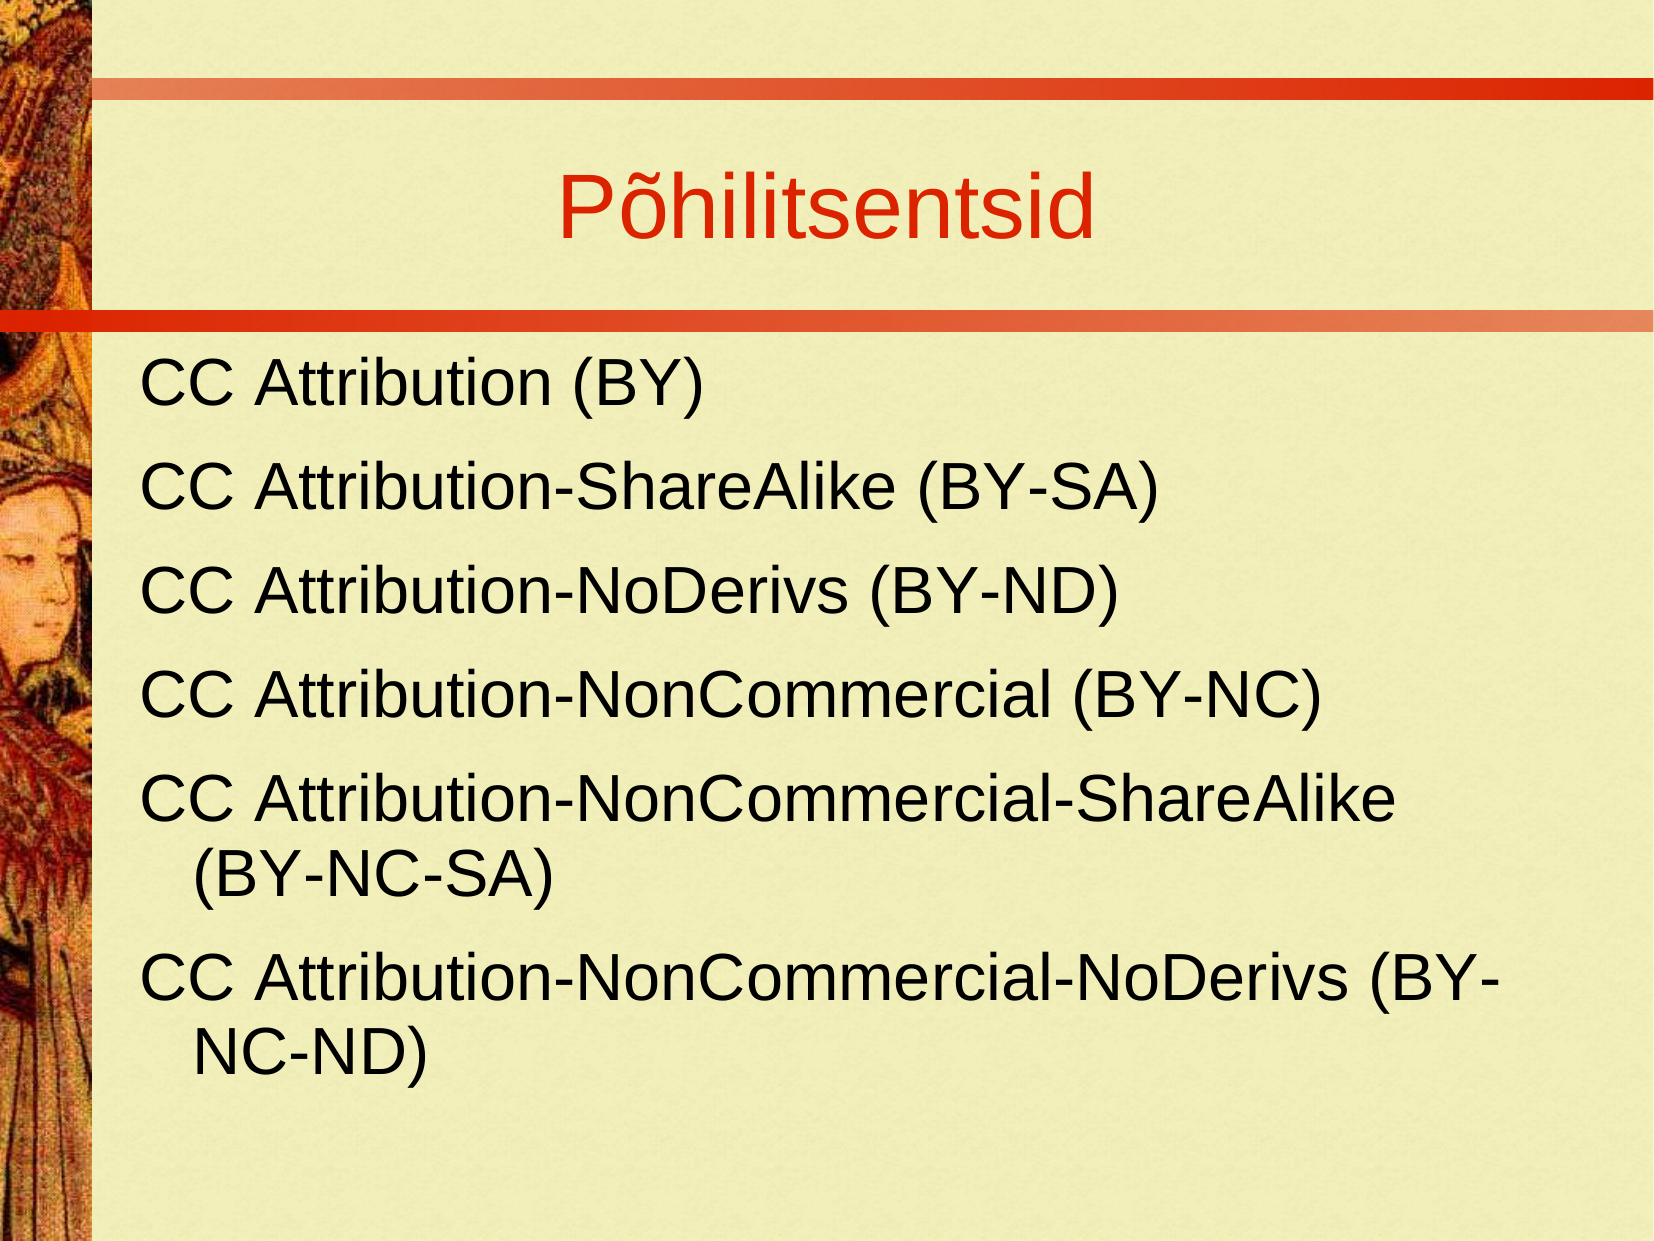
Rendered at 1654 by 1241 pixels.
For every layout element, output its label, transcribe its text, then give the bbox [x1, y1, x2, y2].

picture [0, 0, 1654, 310]
title Põhilitsentsid [121, 102, 1534, 311]
list CC Attribution (BY) CC Attribution-ShareAlike (BY-SA) CC Attribution-NoDerivs (BY-ND) CC Attribution-NonCommercial (BY-NC) CC Attribution-NonCommercial-ShareAlike (BY-NC-SA) CC Attribution-NonCommercial-NoDerivs (BY-NC-ND) [121, 344, 1534, 1127]
picture [0, 332, 1654, 1241]
